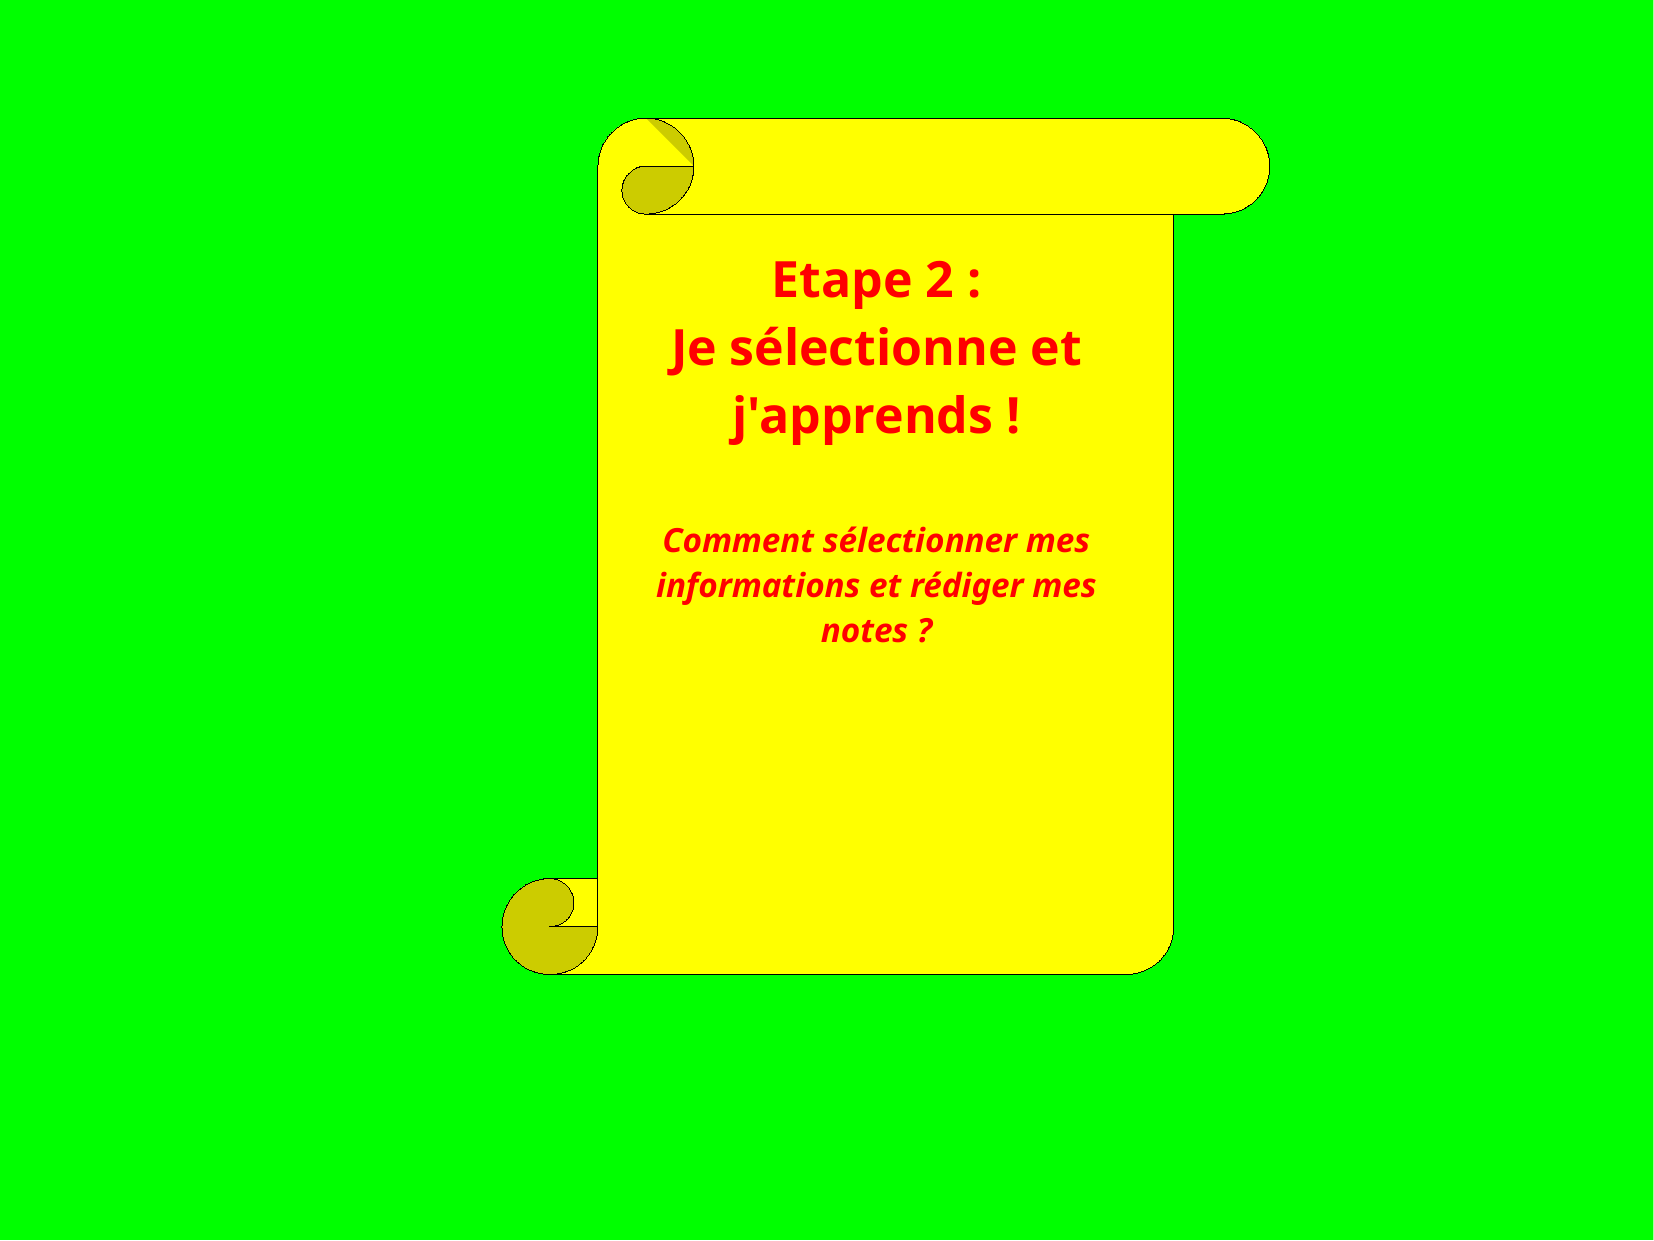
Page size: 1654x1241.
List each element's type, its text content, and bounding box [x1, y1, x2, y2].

text_box Etape 2 : Je sélectionne et j'apprends ! Comment sélectionner mes informations et rédiger mes notes ? [620, 236, 1134, 837]
text_box [501, 118, 1270, 975]
